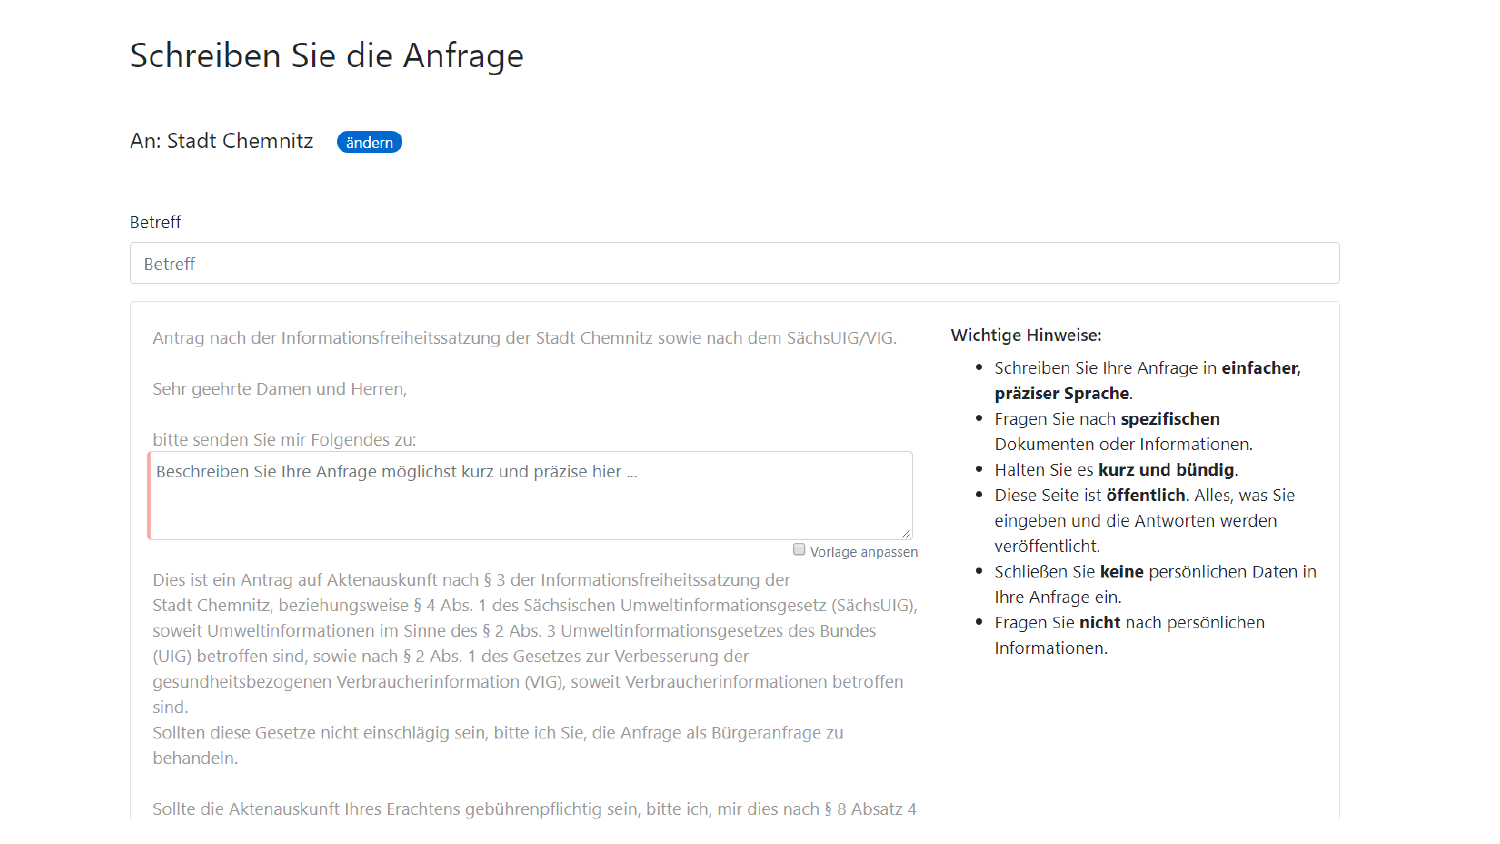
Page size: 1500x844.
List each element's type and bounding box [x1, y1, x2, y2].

picture [112, 24, 1388, 819]
